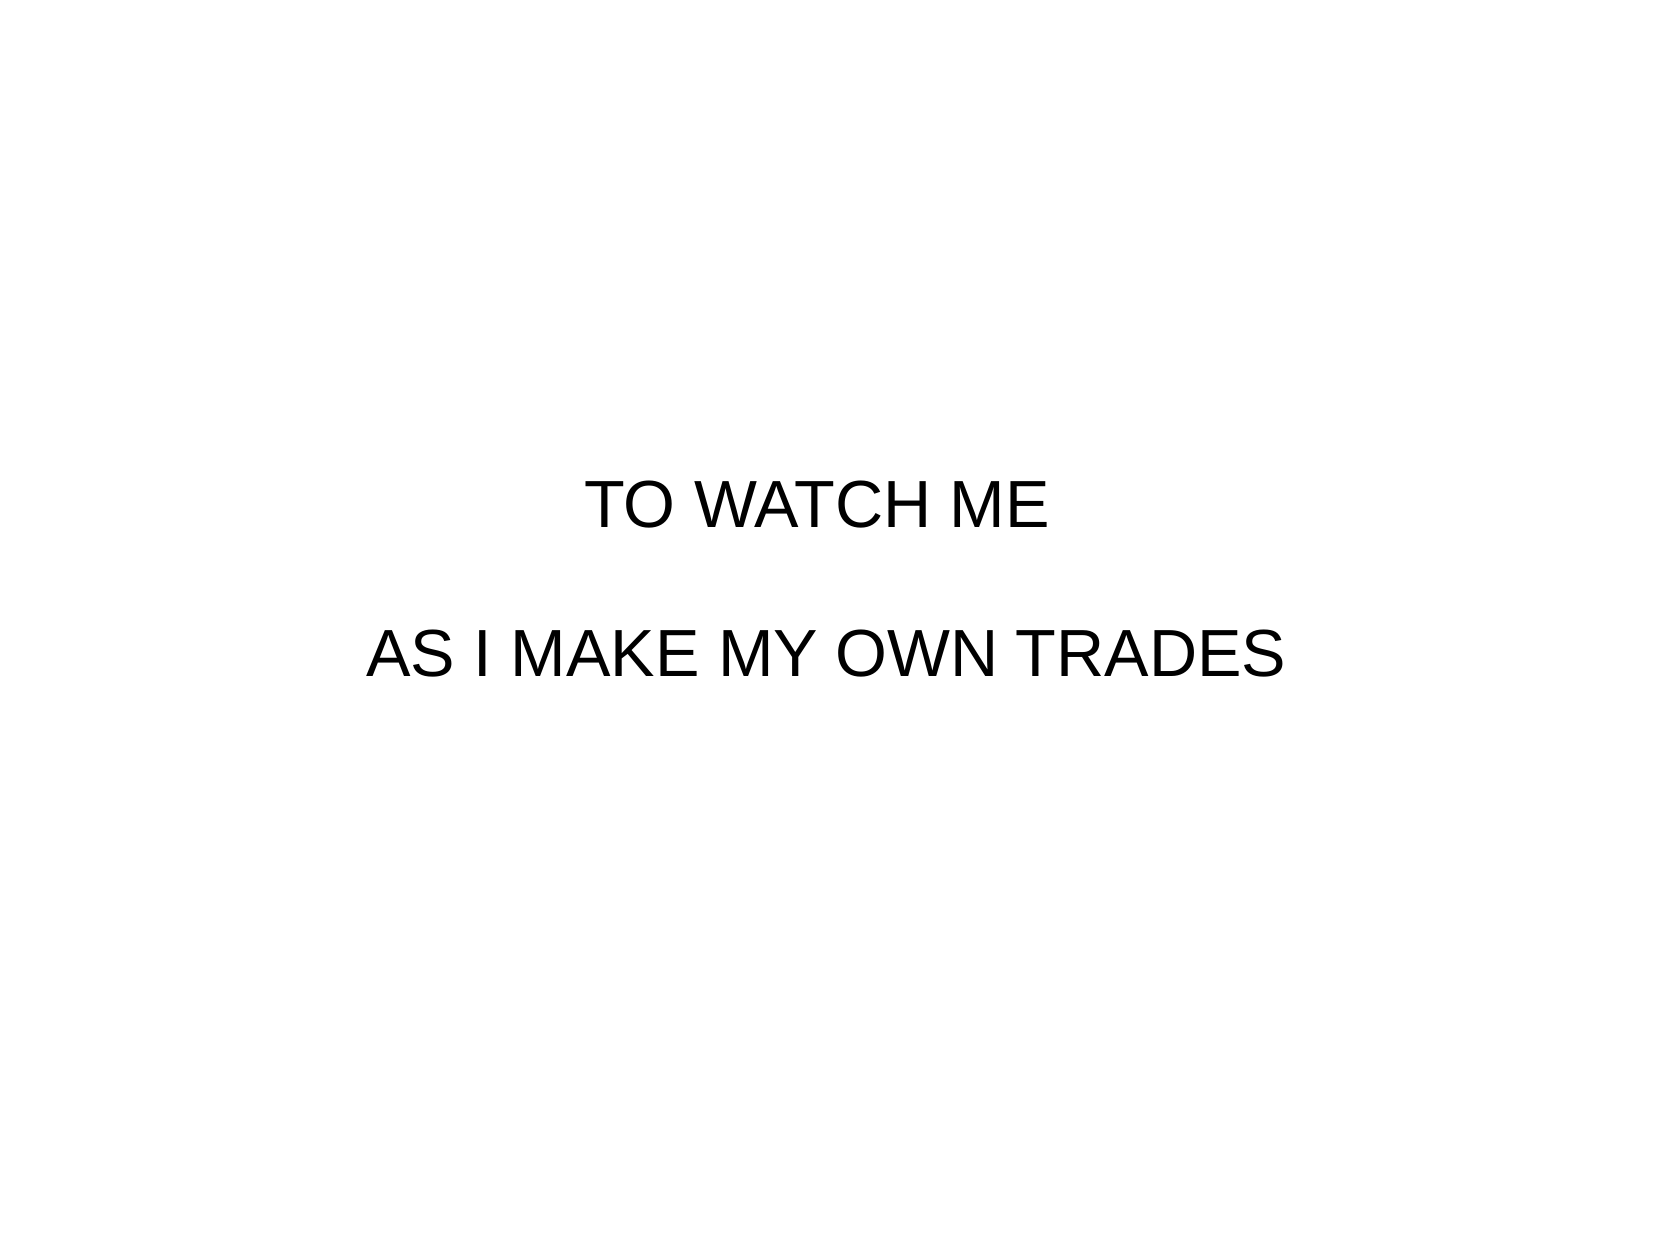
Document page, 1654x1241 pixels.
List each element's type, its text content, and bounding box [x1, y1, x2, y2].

subtitle TO WATCH ME AS I MAKE MY OWN TRADES [82, 49, 1571, 1109]
